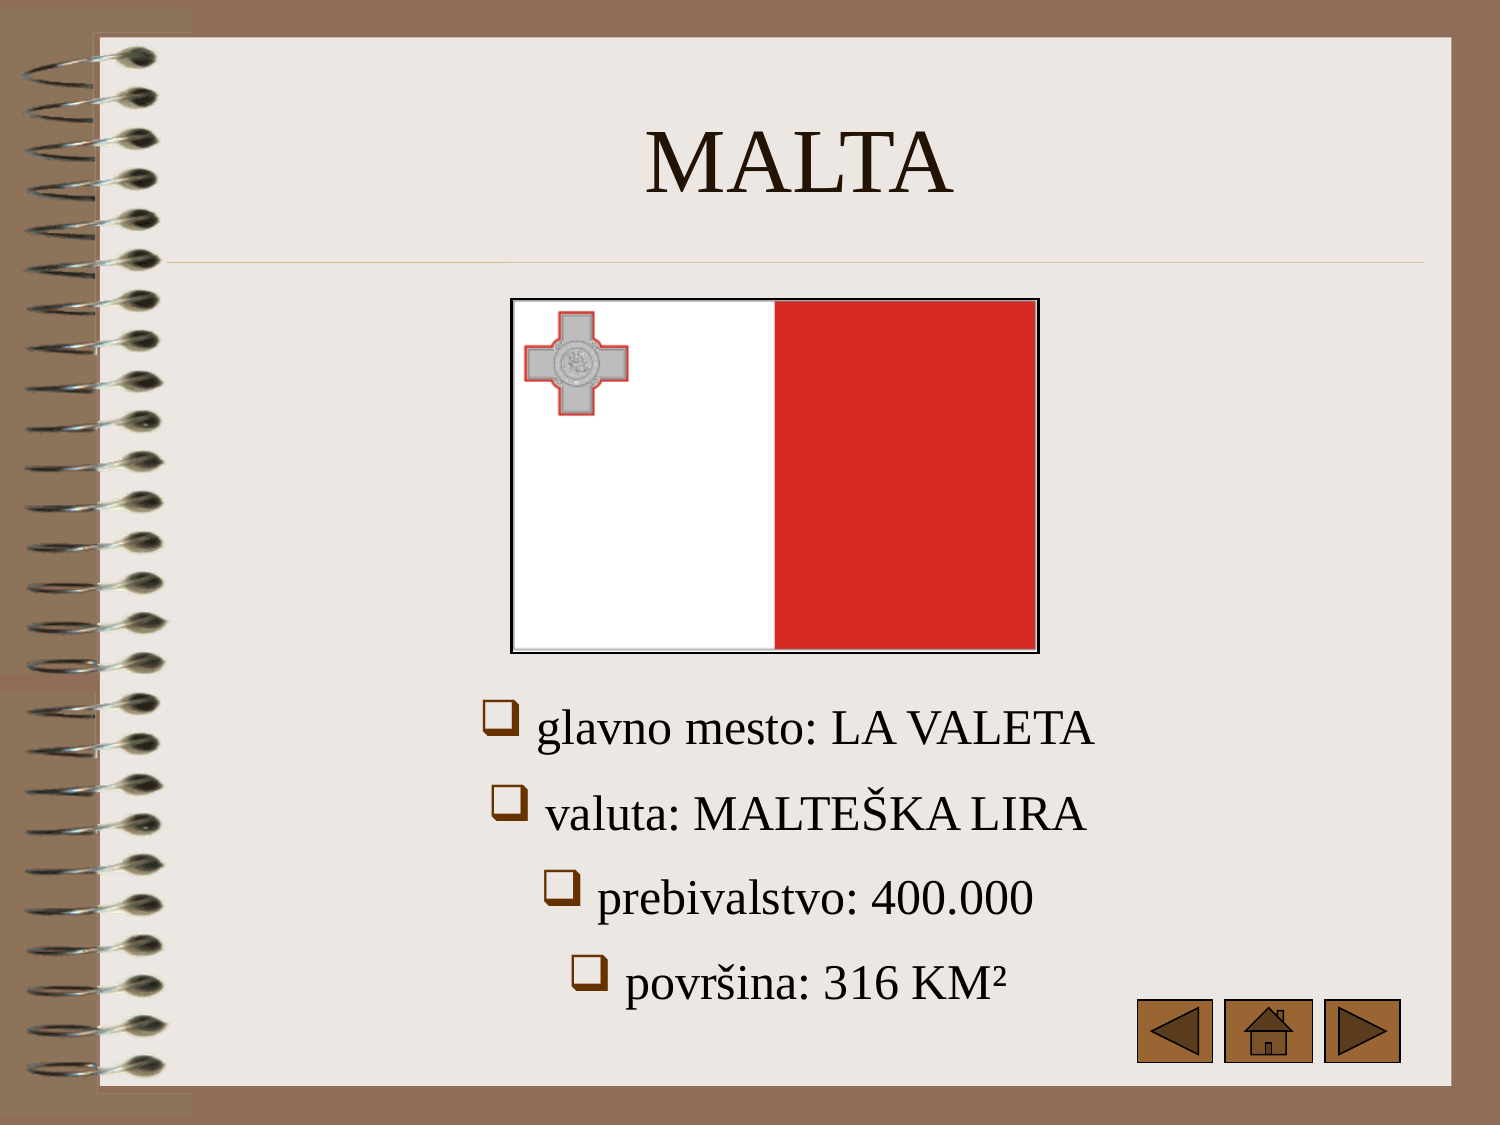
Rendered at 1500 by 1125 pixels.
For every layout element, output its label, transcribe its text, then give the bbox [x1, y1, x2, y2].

picture [0, 8, 194, 674]
text_box glavno mesto: LA VALETA valuta: MALTEŠKA LIRA prebivalstvo: 400.000 površina: 316 KM² [449, 687, 1125, 1018]
title MALTA [174, 62, 1425, 250]
picture [0, 692, 194, 1115]
text_box [1137, 999, 1213, 1063]
text_box [1224, 999, 1313, 1063]
text_box [1324, 999, 1400, 1063]
picture [512, 299, 1038, 652]
